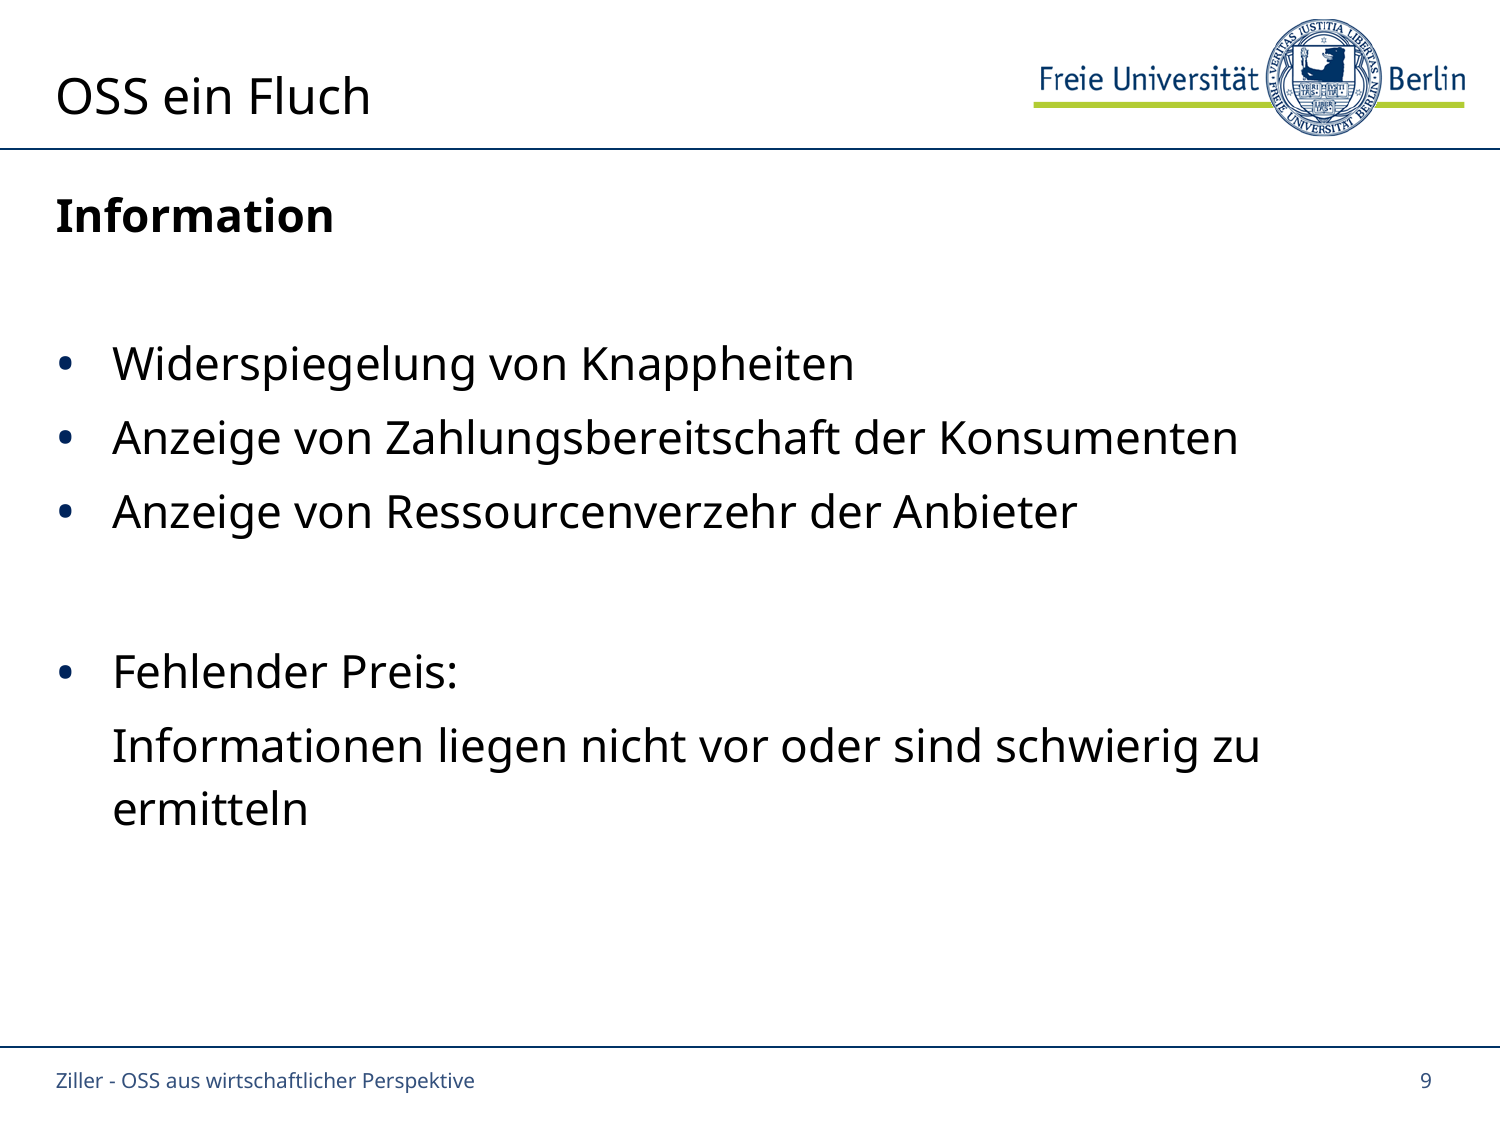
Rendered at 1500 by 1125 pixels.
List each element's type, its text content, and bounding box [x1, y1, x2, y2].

list Information Widerspiegelung von Knappheiten Anzeige von Zahlungsbereitschaft der Konsumenten Anzeige von Ressourcenverzehr der Anbieter Fehlender Preis: Informationen liegen nicht vor oder sind schwierig zu ermitteln [41, 175, 1447, 1039]
title OSS ein Fluch [41, 0, 1016, 138]
picture [1033, 19, 1470, 137]
